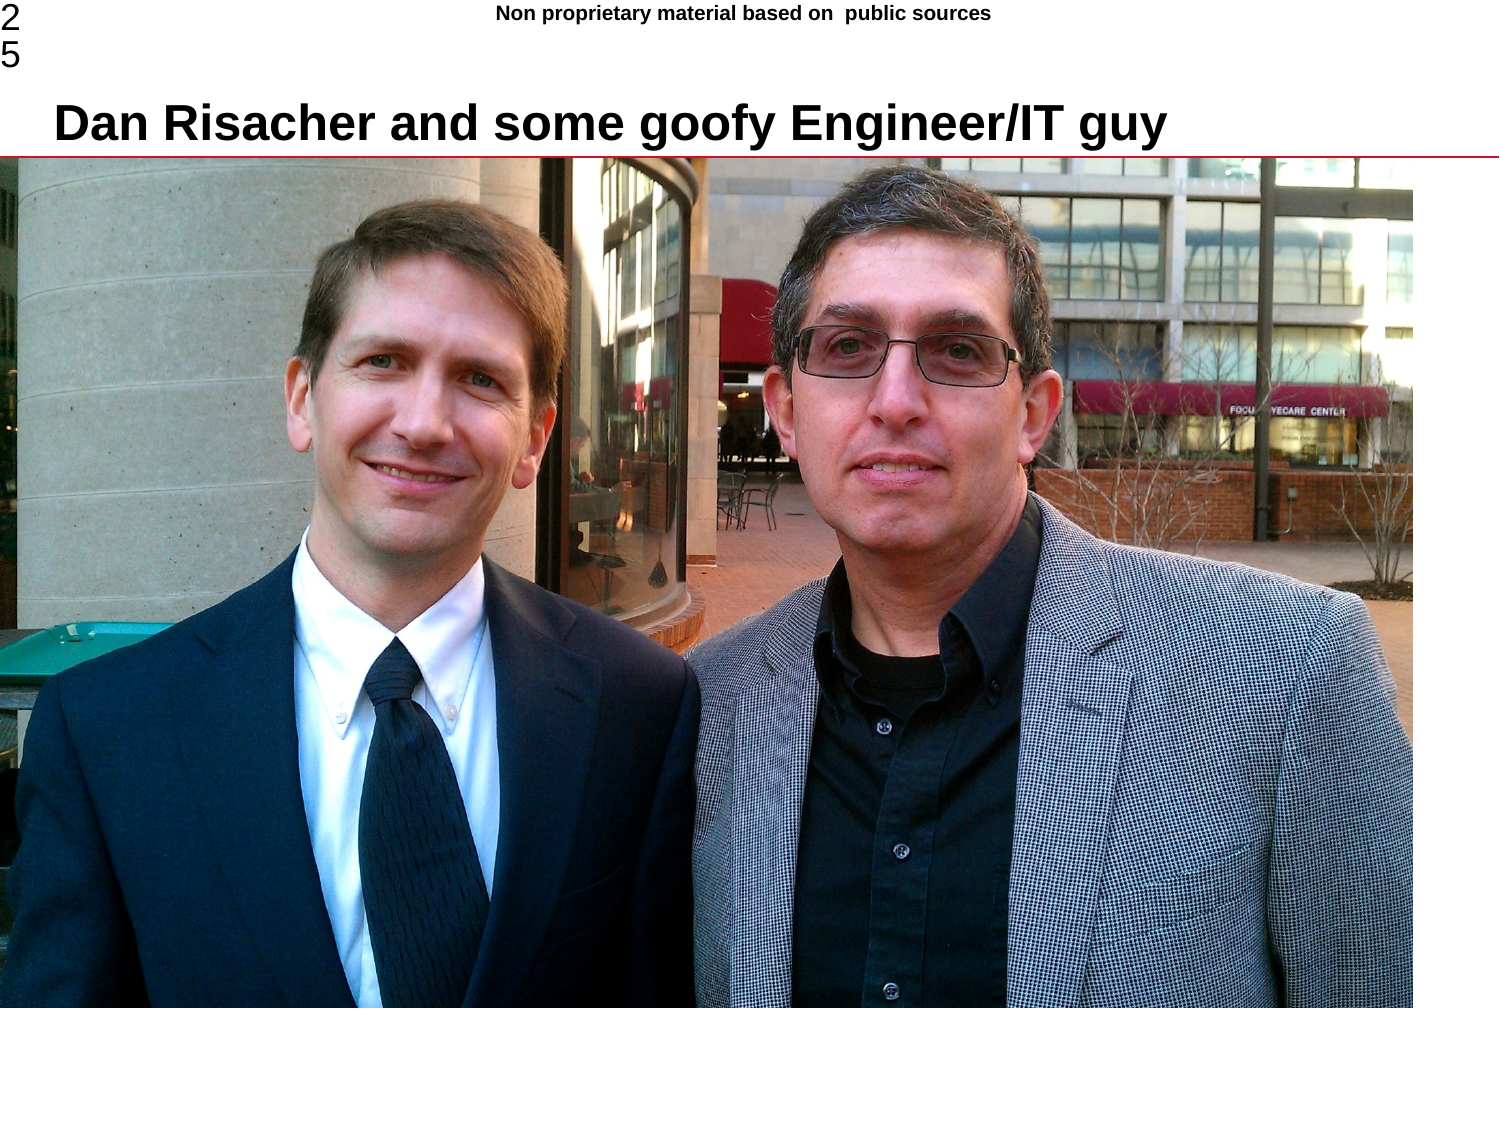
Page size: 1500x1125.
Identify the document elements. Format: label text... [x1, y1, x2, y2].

picture [0, 158, 1413, 1008]
title Dan Risacher and some goofy Engineer/IT guy [38, 35, 1225, 158]
